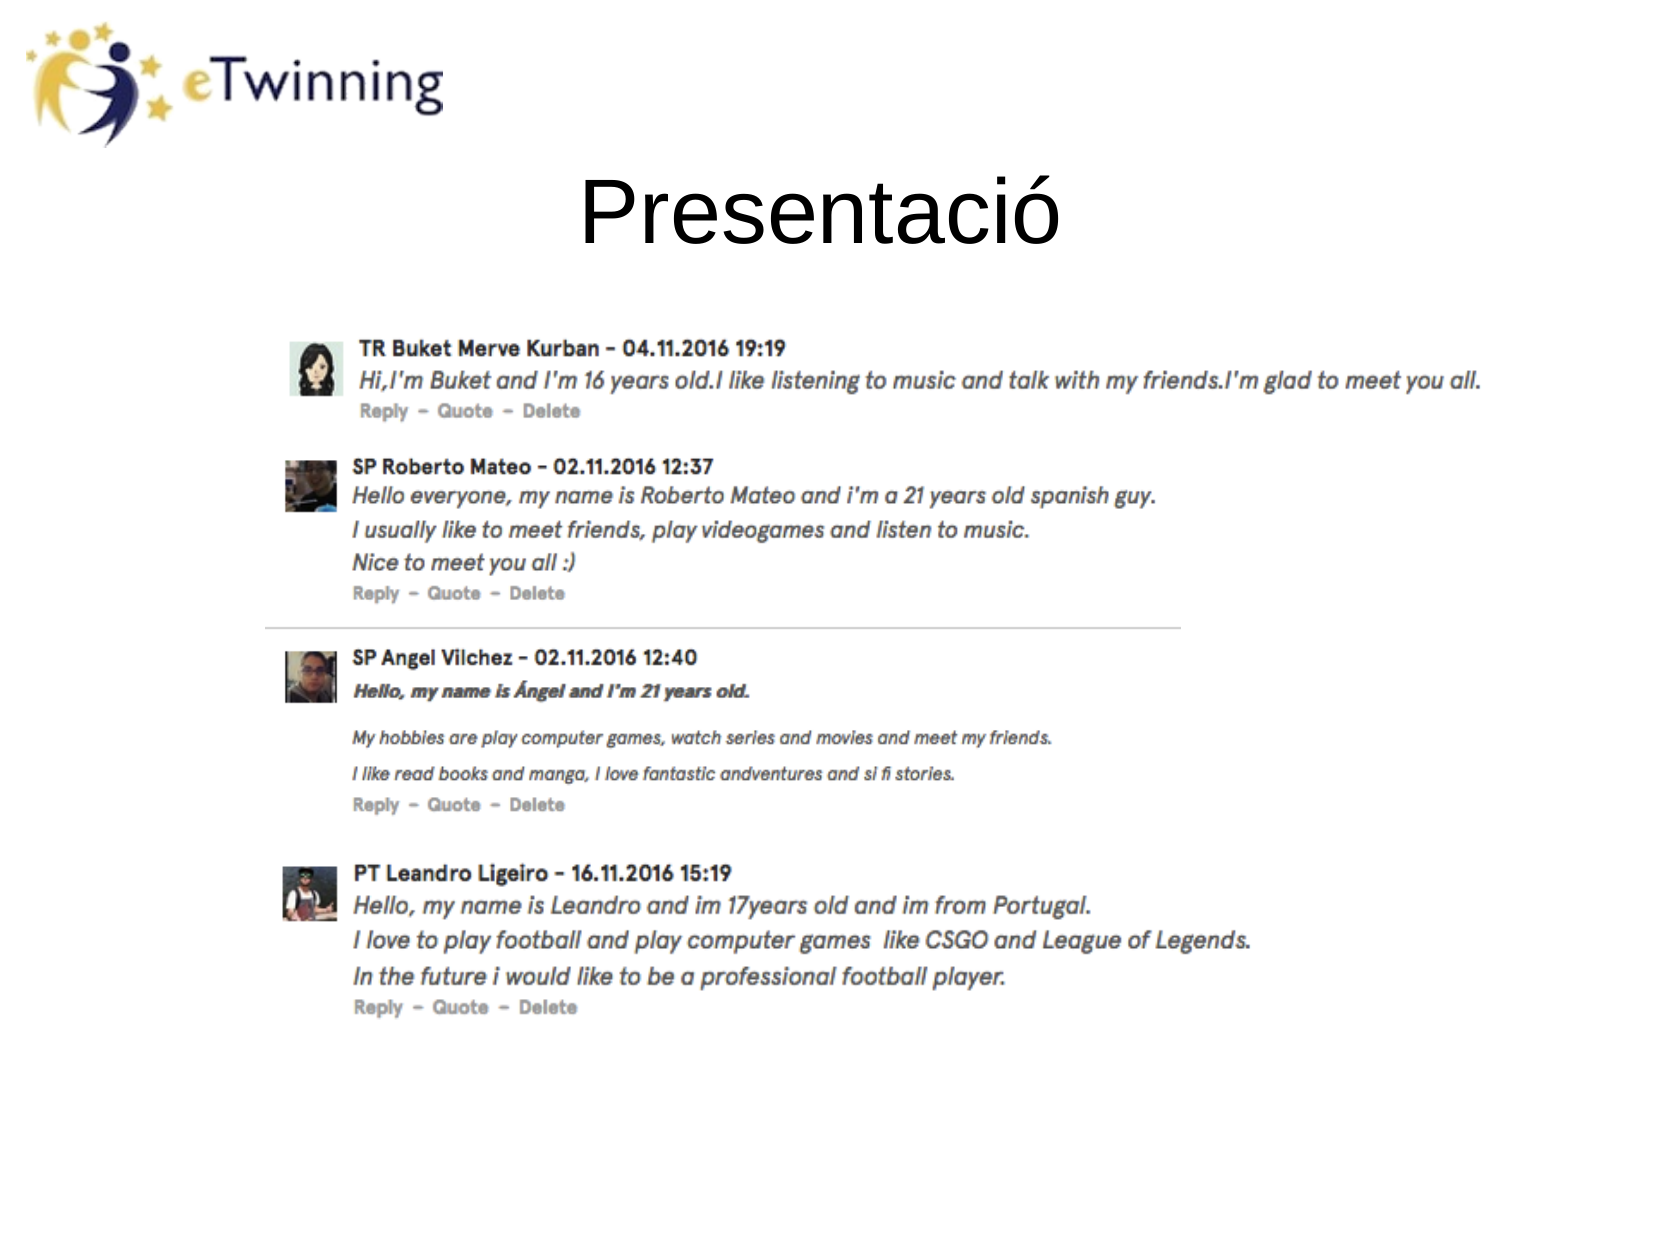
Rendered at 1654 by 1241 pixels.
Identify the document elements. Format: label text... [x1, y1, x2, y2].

picture [265, 447, 1181, 827]
picture [265, 856, 1270, 1029]
picture [265, 324, 1498, 438]
title Presentació [76, 127, 1565, 296]
picture [26, 20, 443, 148]
